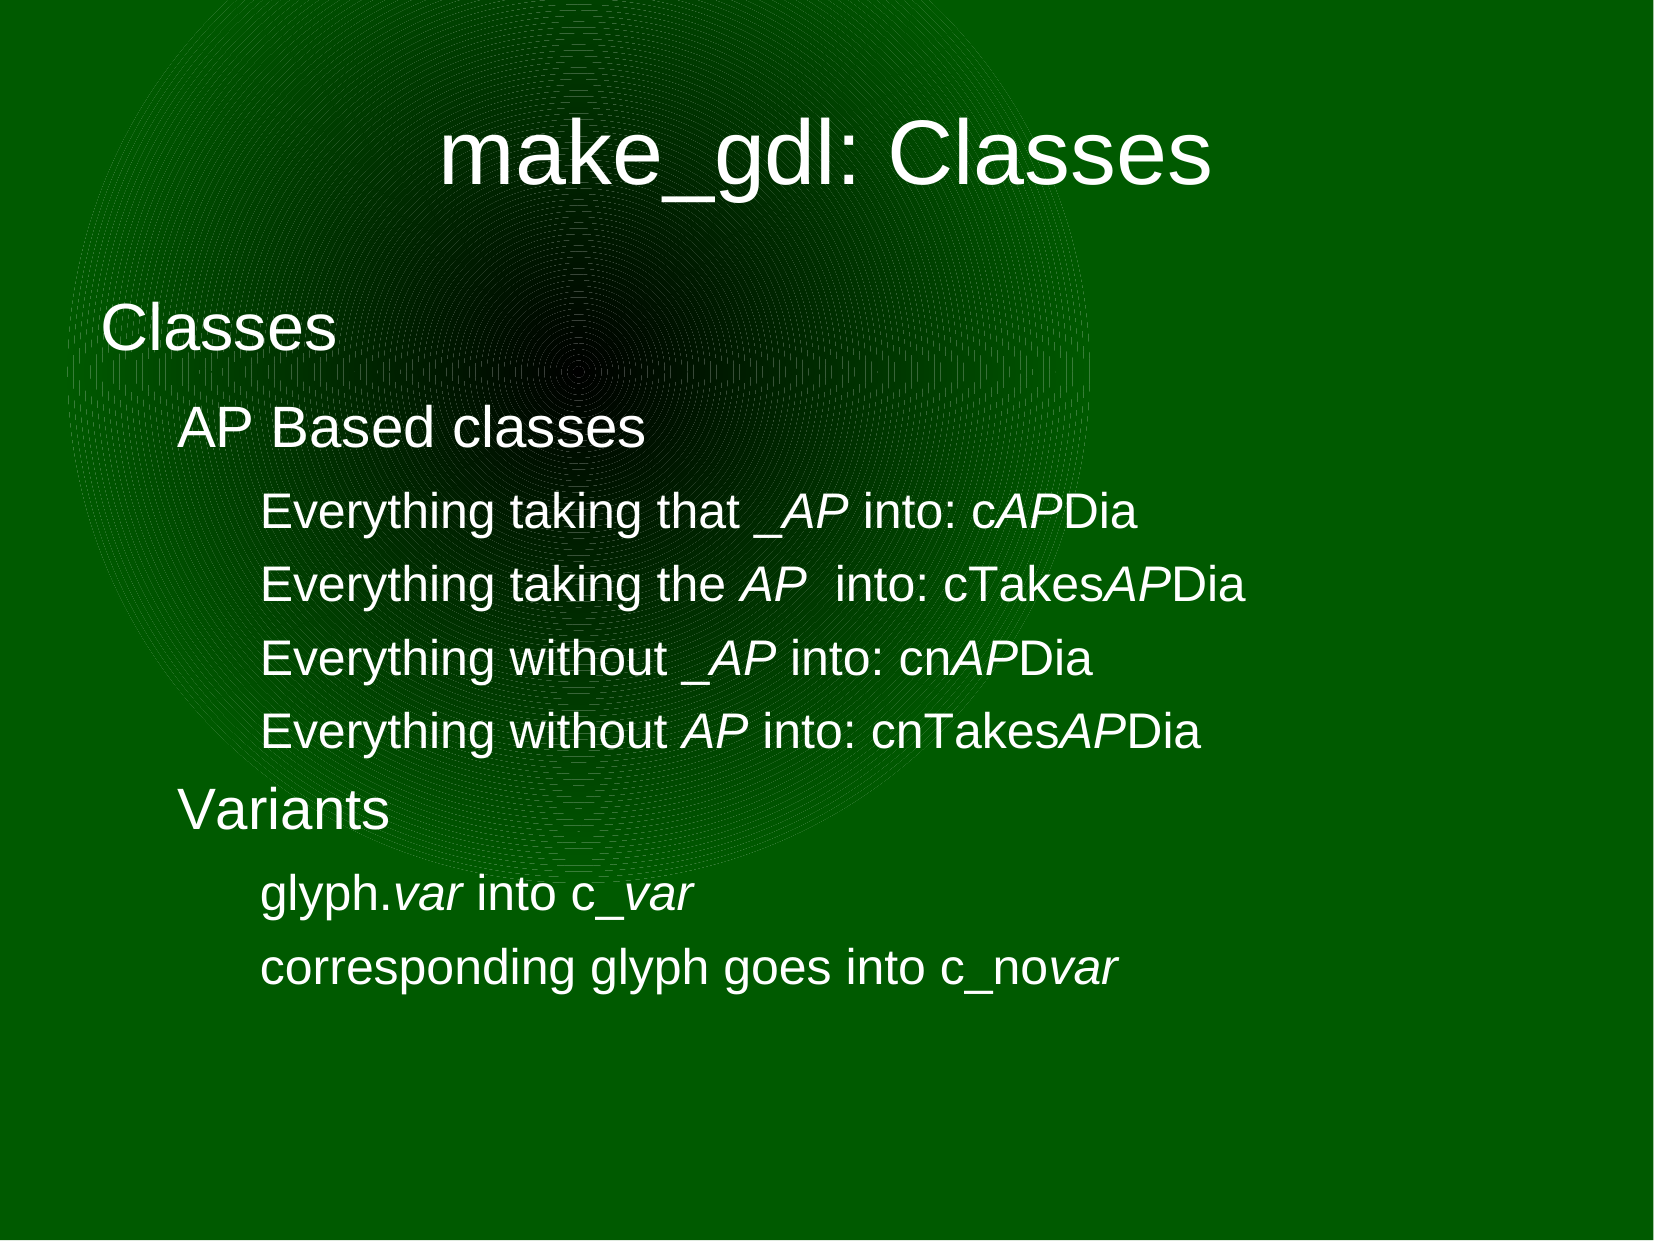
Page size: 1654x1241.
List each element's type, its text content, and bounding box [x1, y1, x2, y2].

title make_gdl: Classes [82, 56, 1571, 250]
list Classes AP Based classes Everything taking that _AP into: cAPDia Everything taking the AP into: cTakesAPDia Everything without _AP into: cnAPDia Everything without AP into: cnTakesAPDia Variants glyph.var into c_var corresponding glyph goes into c_novar [82, 290, 1571, 1094]
